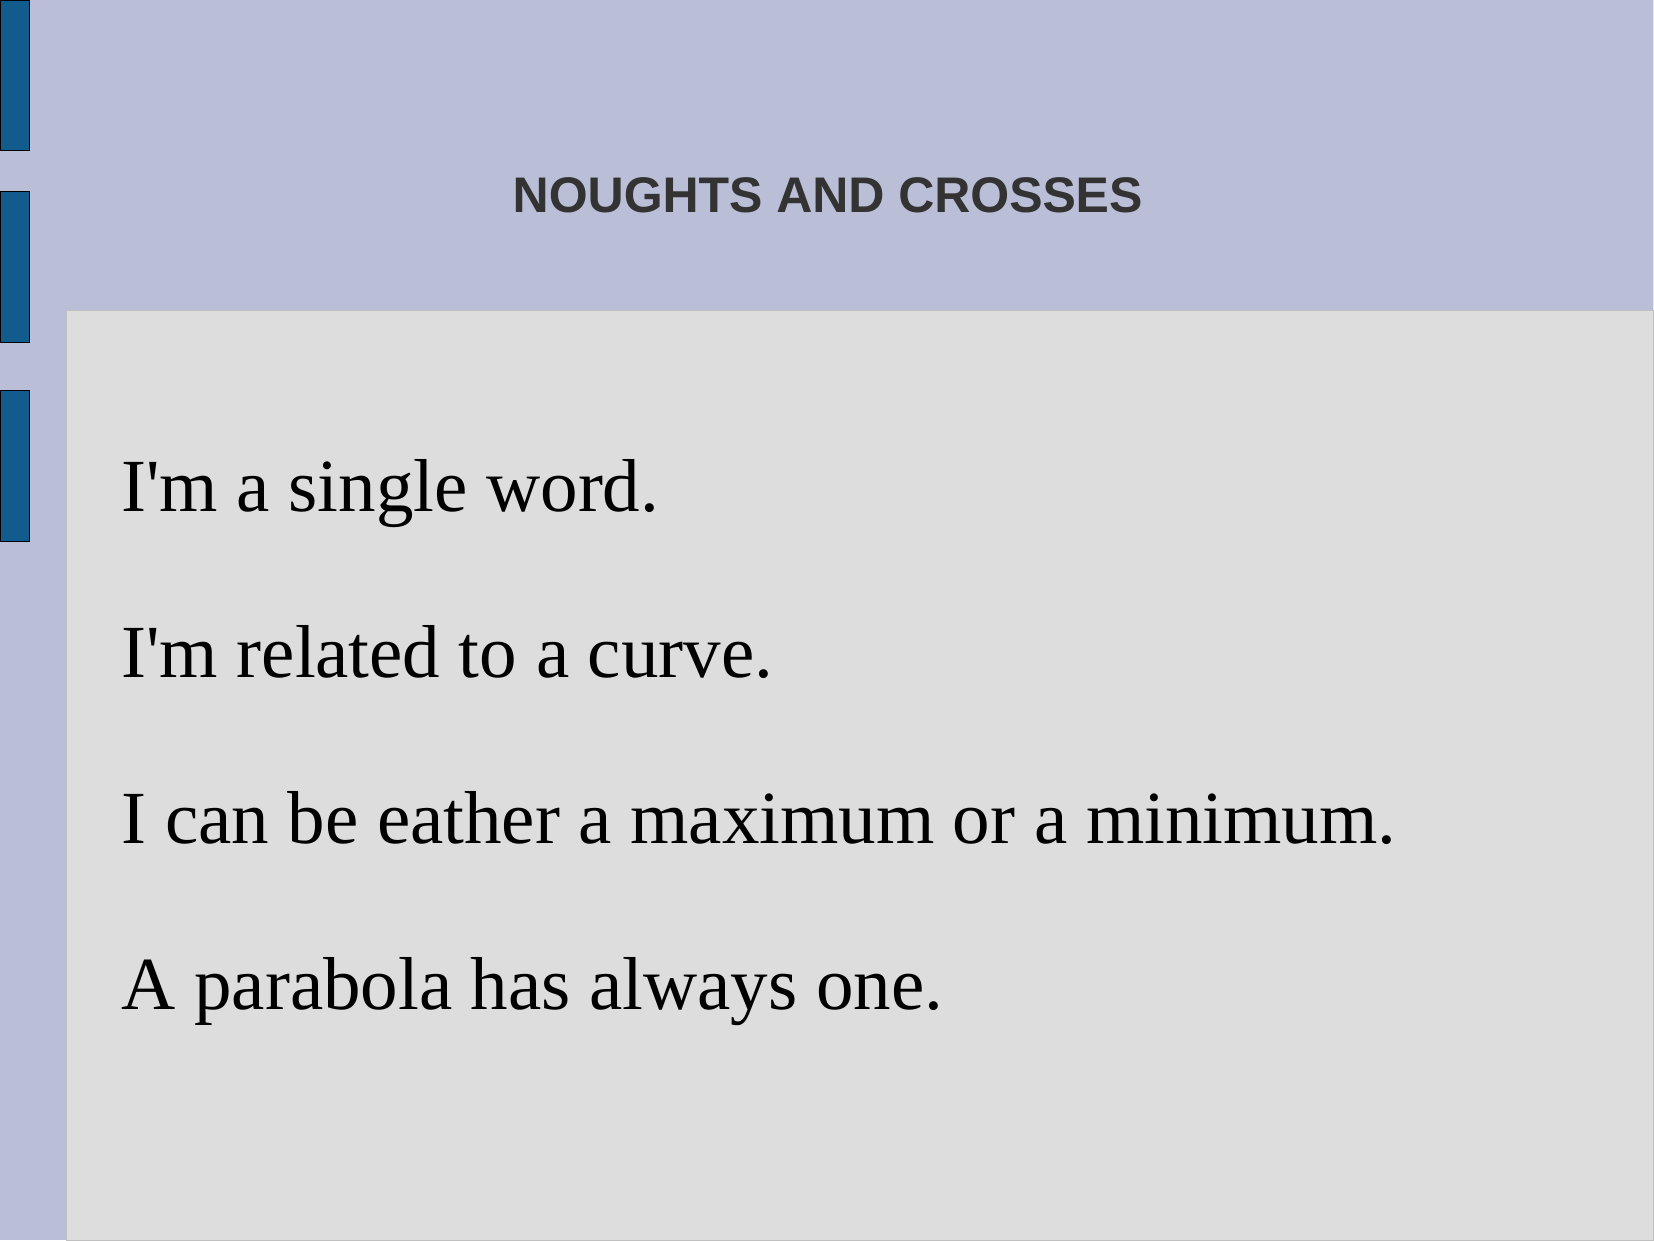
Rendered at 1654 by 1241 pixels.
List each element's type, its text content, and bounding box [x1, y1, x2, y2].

subtitle I'm a single word. I'm related to a curve. I can be eather a maximum or a minimum. A parabola has always one. [121, 344, 1534, 1127]
title NOUGHTS AND CROSSES [121, 91, 1534, 299]
